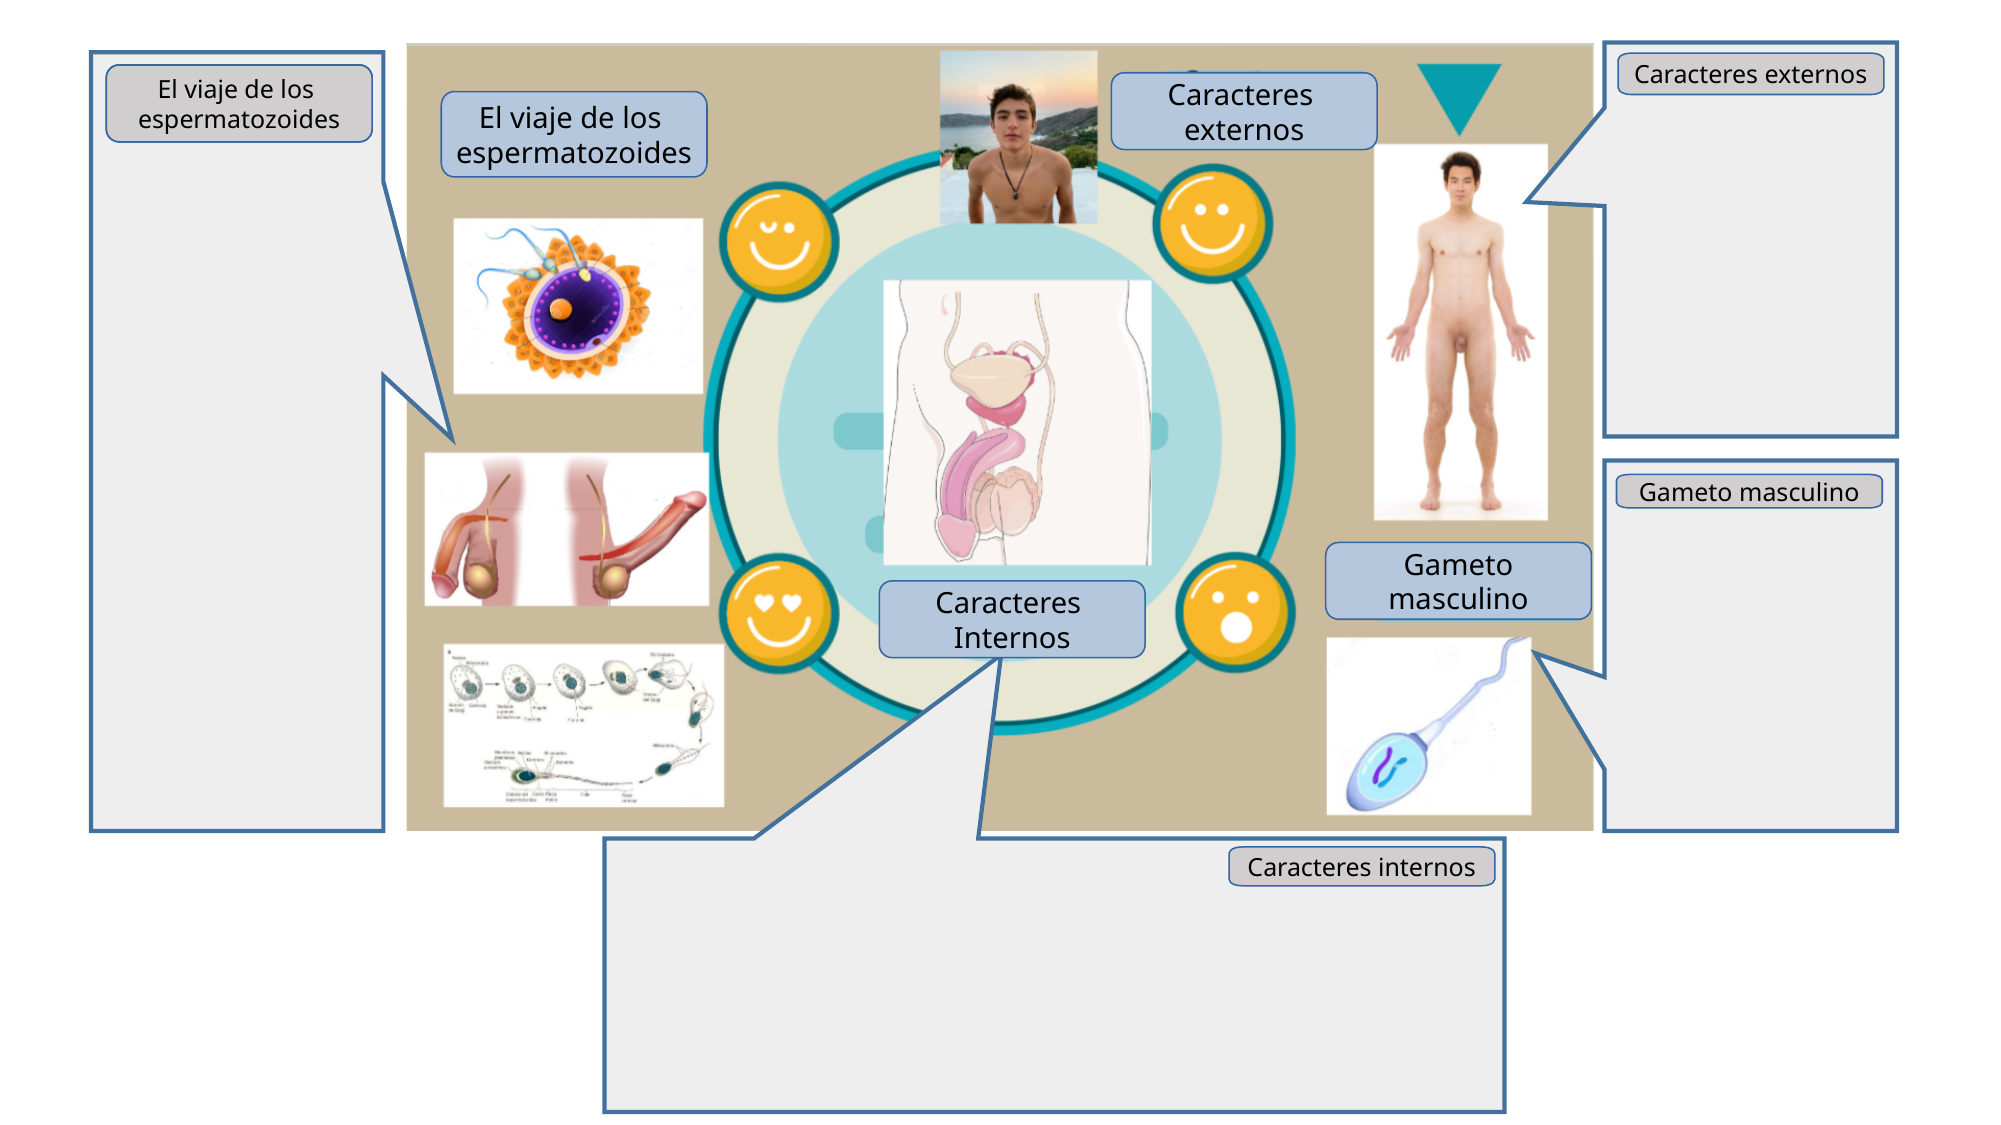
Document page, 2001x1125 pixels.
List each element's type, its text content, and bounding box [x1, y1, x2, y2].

picture [406, 42, 1594, 831]
text_box [1526, 42, 1897, 437]
text_box Gameto masculino [1325, 542, 1592, 620]
text_box [604, 658, 1505, 1112]
text_box El viaje de los espermatozoides [106, 65, 373, 142]
text_box [90, 52, 452, 832]
text_box [1535, 460, 1897, 832]
text_box Caracteres internos [1229, 846, 1495, 886]
text_box El viaje de los espermatozoides [441, 91, 708, 177]
text_box Gameto masculino [1616, 474, 1883, 508]
text_box Caracteres externos [1618, 53, 1884, 95]
text_box Caracteres externos [1111, 72, 1378, 150]
text_box Caracteres Internos [879, 580, 1146, 658]
